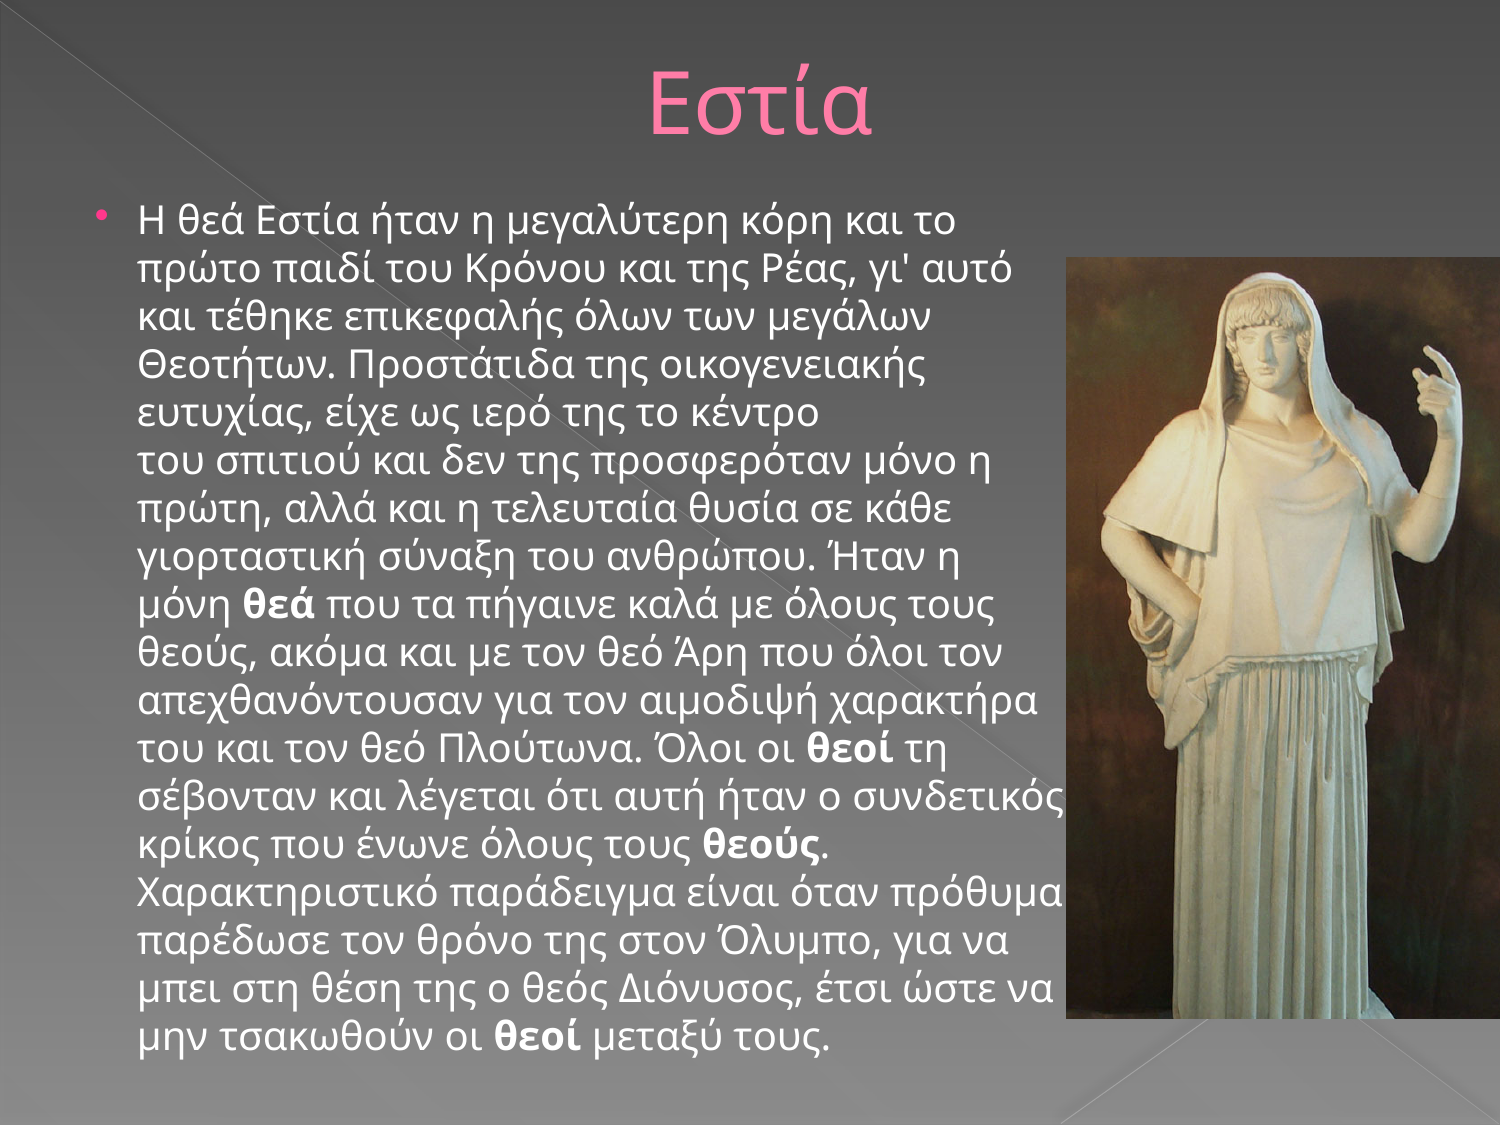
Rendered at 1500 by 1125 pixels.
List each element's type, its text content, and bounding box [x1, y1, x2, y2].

list Η θεά Εστία ήταν η μεγαλύτερη κόρη και το πρώτο παιδί του Κρόνου και της Ρέας, γι' αυτό και τέθηκε επικεφαλής όλων των μεγάλων Θεοτήτων. Προστάτιδα της οικογενειακής ευτυχίας, είχε ως ιερό της το κέντρο του σπιτιού και δεν της προσφερόταν μόνο η πρώτη, αλλά και η τελευταία θυσία σε κάθε γιορταστική σύναξη του ανθρώπου. Ήταν η μόνη θεά που τα πήγαινε καλά με όλους τους θεούς, ακόμα και με τον θεό Άρη που όλοι τον απεχθανόντουσαν για τον αιμοδιψή χαρακτήρα του και τον θεό Πλούτωνα. Όλοι οι θεοί τη σέβονταν και λέγεται ότι αυτή ήταν ο συνδετικός κρίκος που ένωνε όλους τους θεούς. Χαρακτηριστικό παράδειγμα είναι όταν πρόθυμα παρέδωσε τον θρόνο της στον Όλυμπο, για να μπει στη θέση της ο θεός Διόνυσος, έτσι ώστε να μην τσακωθούν οι θεοί μεταξύ τους. [75, 187, 1090, 1090]
title Εστία [550, 0, 1437, 200]
picture [1066, 257, 1500, 1019]
